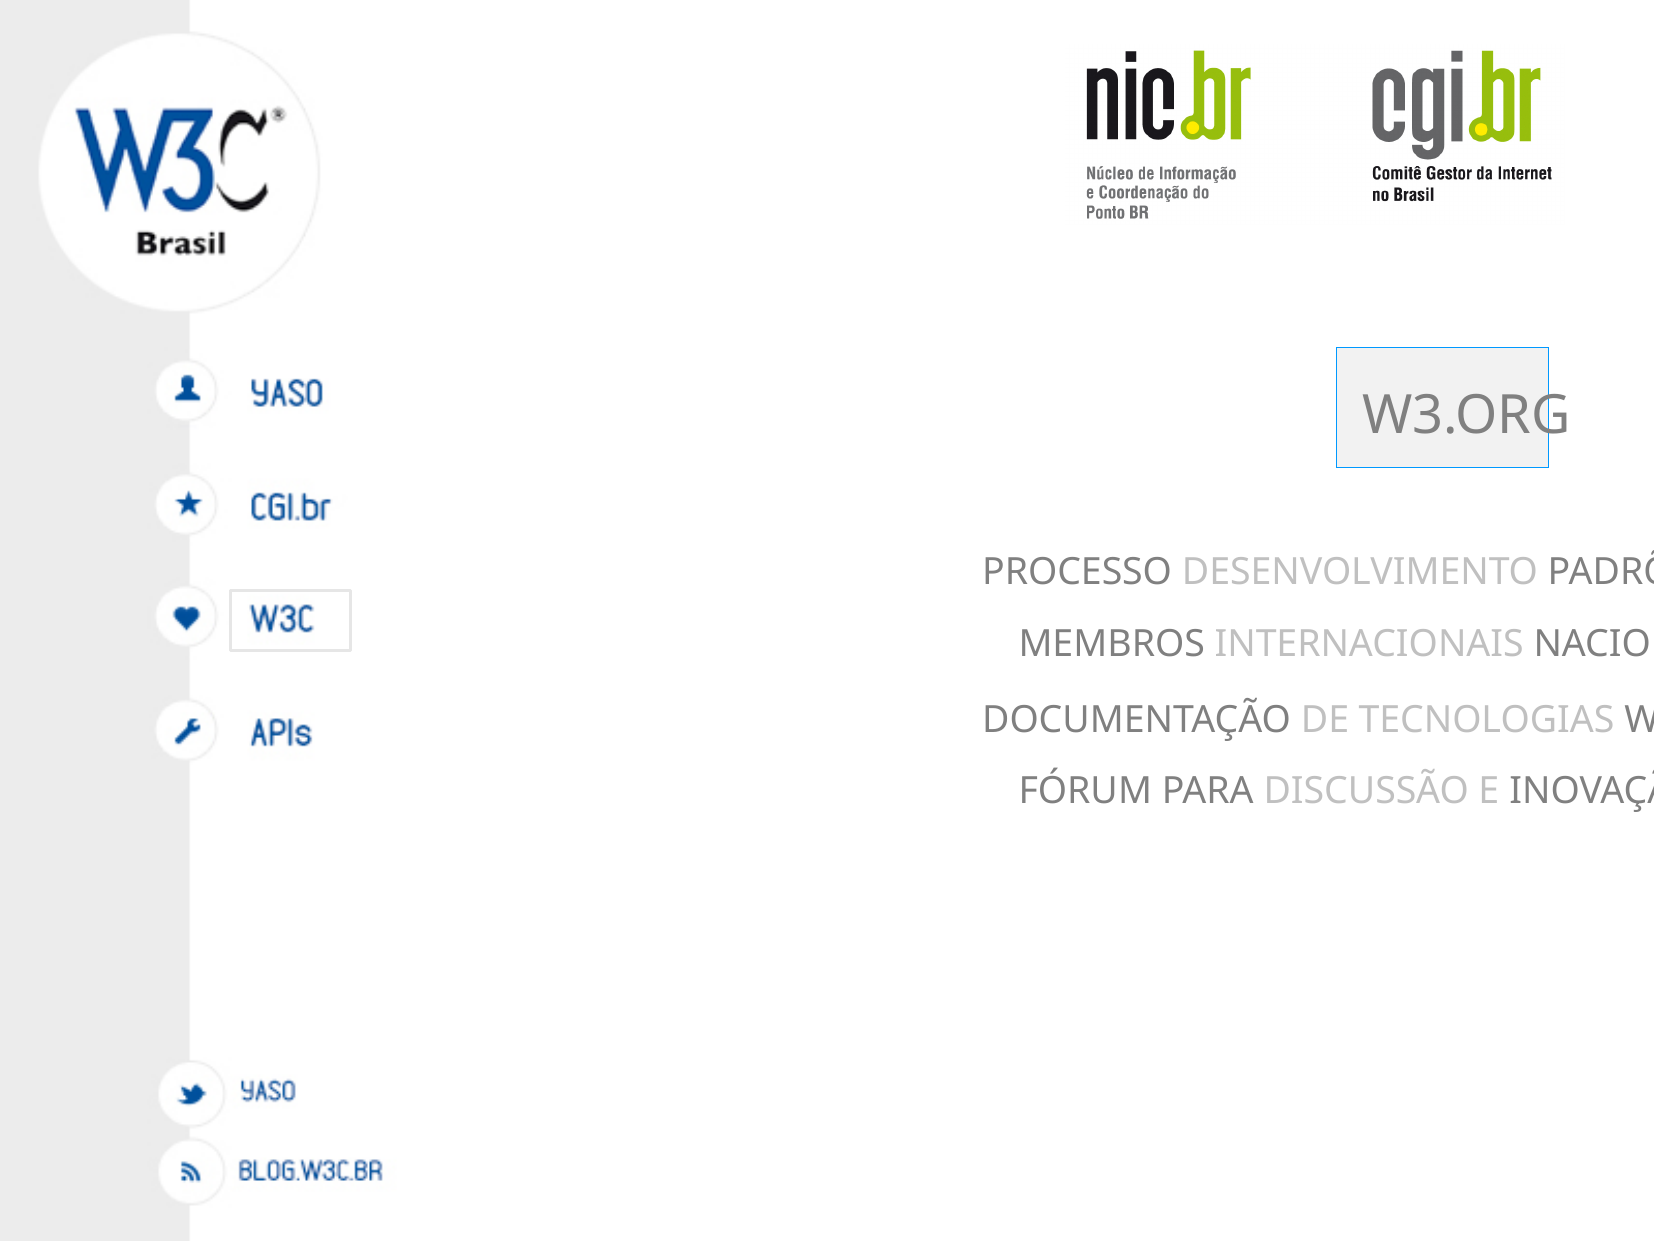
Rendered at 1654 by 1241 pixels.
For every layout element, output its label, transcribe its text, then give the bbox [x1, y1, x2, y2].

text_box FÓRUM PARA DISCUSSÃO E INOVAÇÃO [1003, 756, 1571, 823]
text_box PROCESSO DESENVOLVIMENTO PADRÕES [967, 537, 1576, 604]
picture [1649, 561, 1654, 581]
text_box W3.ORG [1347, 367, 1543, 442]
text_box [1336, 347, 1549, 468]
text_box MEMBROS INTERNACIONAIS NACIONAIS [1003, 608, 1576, 675]
text_box [1543, 399, 1549, 429]
text_box DOCUMENTAÇÃO DE TECNOLOGIAS WEB [967, 684, 1565, 751]
picture [0, 0, 1654, 1241]
